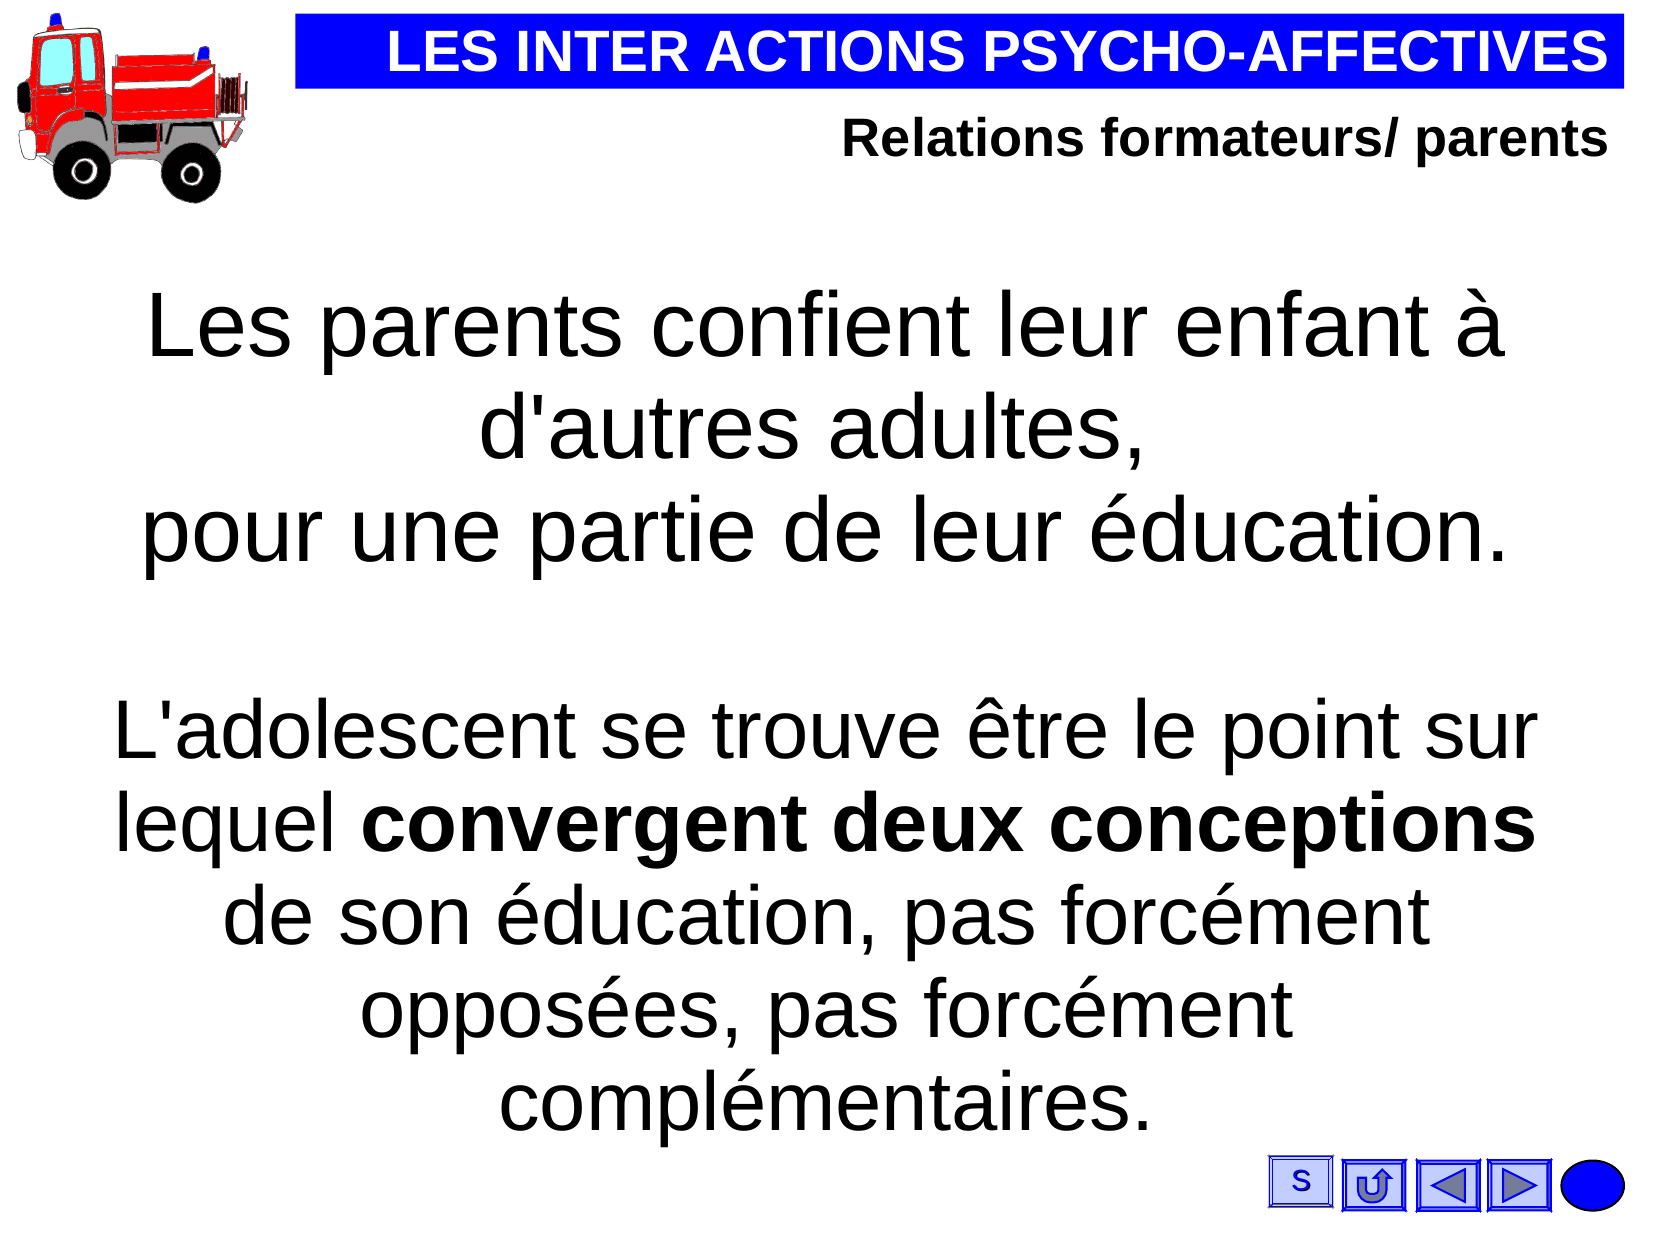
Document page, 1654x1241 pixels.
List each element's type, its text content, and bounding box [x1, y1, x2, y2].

picture [8, 8, 257, 216]
text_box [1561, 1160, 1625, 1211]
text_box LES INTER ACTIONS PSYCHO-AFFECTIVES [295, 13, 1625, 89]
text_box Les parents confient leur enfant à d'autres adultes, pour une partie de leur éducation. L'adolescent se trouve être le point sur lequel convergent deux conceptions de son éducation, pas forcément opposées, pas forcément complémentaires. [59, 265, 1595, 1156]
text_box Relations formateurs/ parents [826, 99, 1627, 176]
